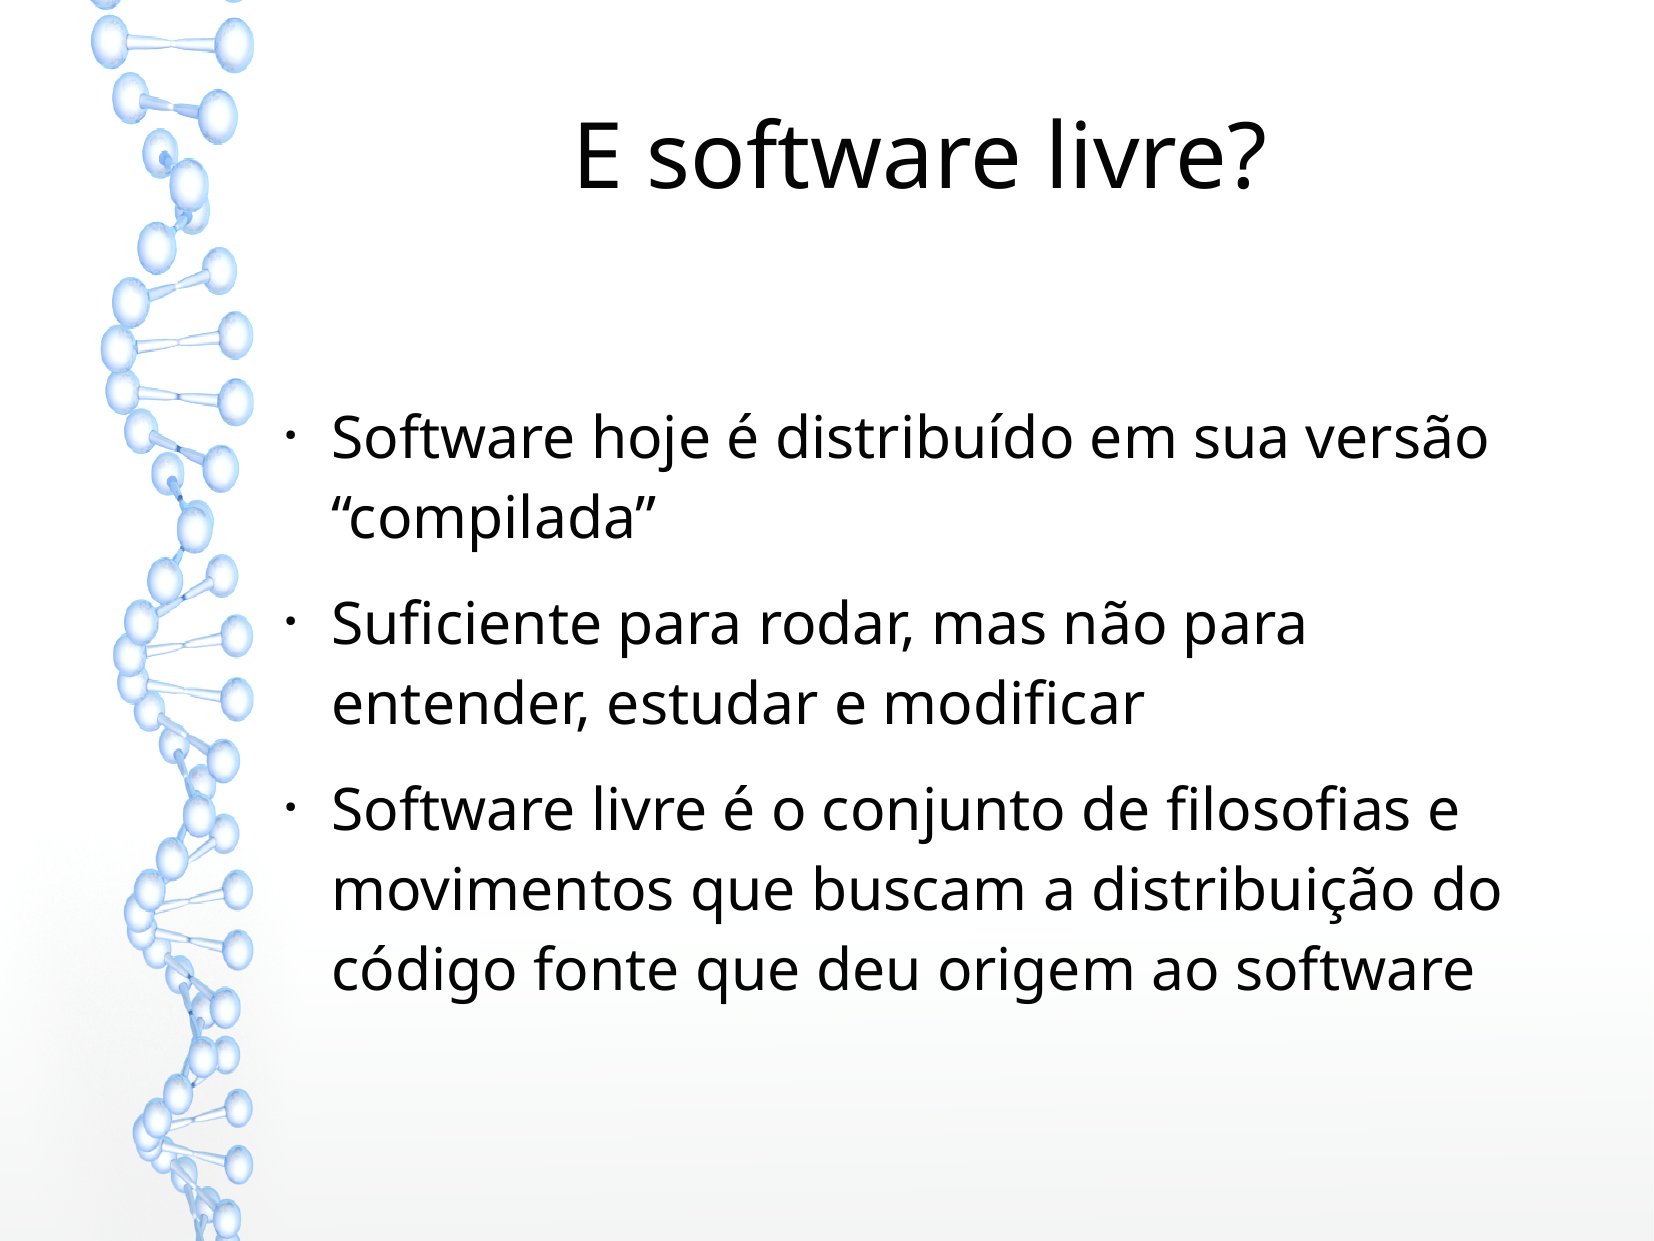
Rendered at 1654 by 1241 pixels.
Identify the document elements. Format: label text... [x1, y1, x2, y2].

list Software hoje é distribuído em sua versão “compilada” Suficiente para rodar, mas não para entender, estudar e modificar Software livre é o conjunto de filosofias e movimentos que buscam a distribuição do código fonte que deu origem ao software [269, 290, 1538, 1010]
picture [0, 0, 1654, 1241]
title E software livre? [269, 49, 1571, 257]
